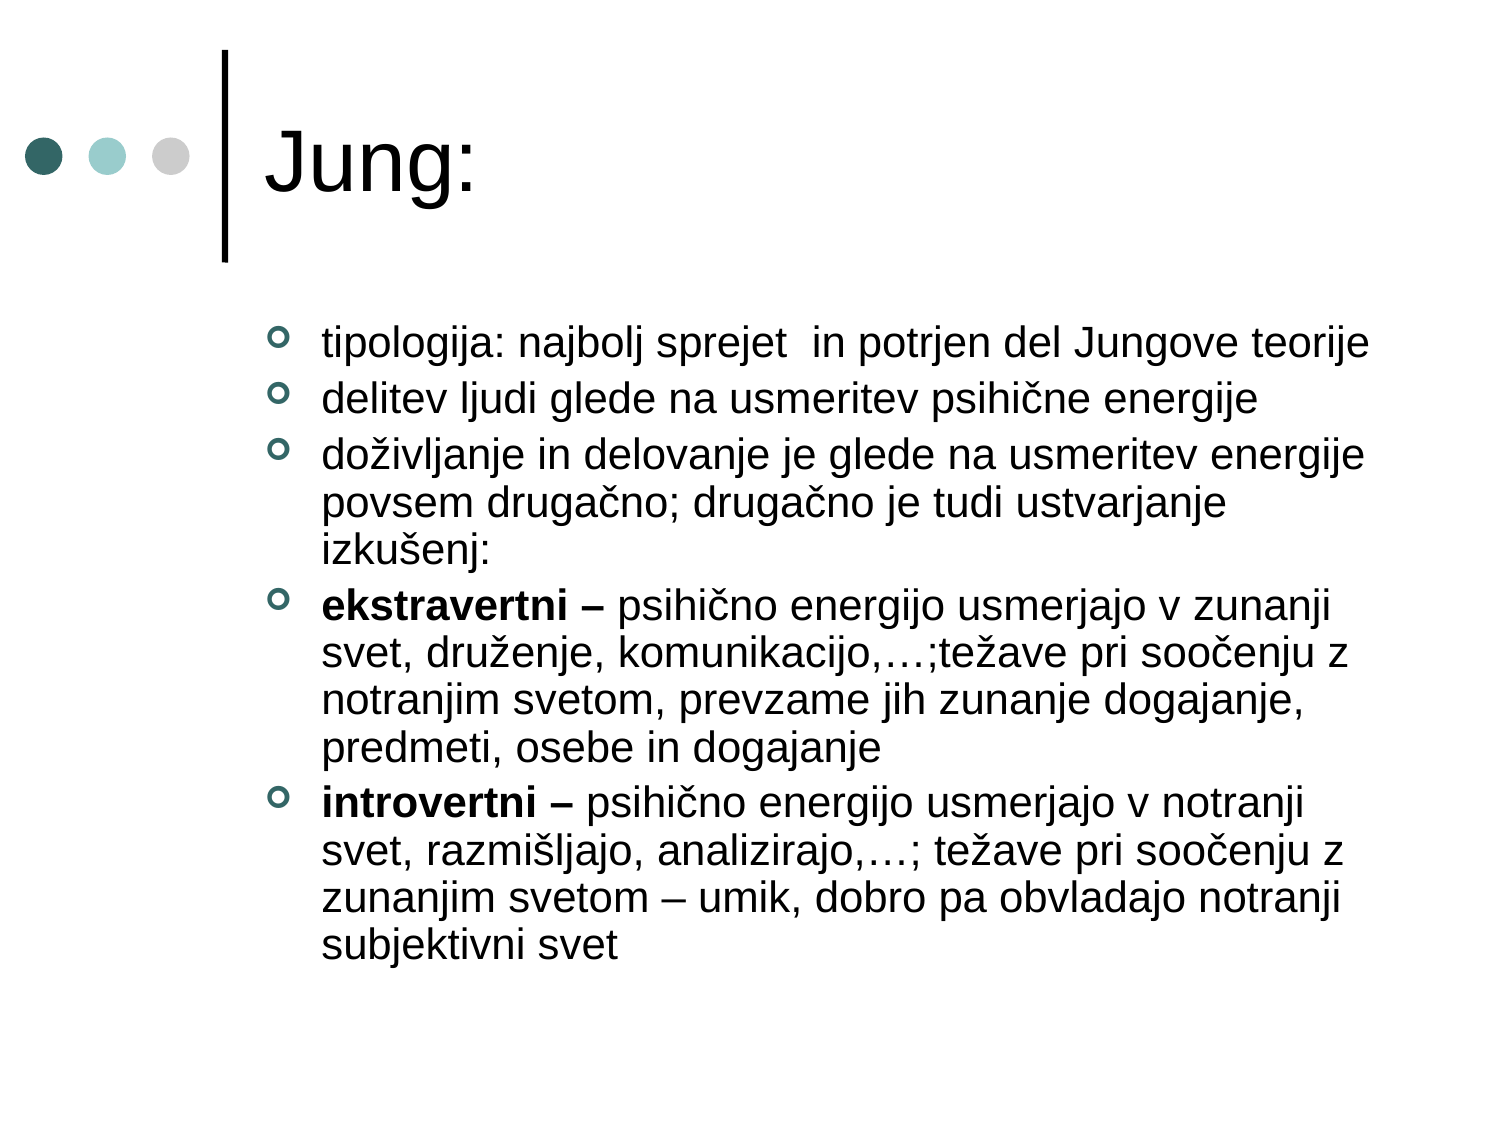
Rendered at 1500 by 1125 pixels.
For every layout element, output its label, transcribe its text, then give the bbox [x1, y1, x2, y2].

title Jung: [249, 31, 1400, 282]
list tipologija: najbolj sprejet in potrjen del Jungove teorije delitev ljudi glede na usmeritev psihične energije doživljanje in delovanje je glede na usmeritev energije povsem drugačno; drugačno je tudi ustvarjanje izkušenj: ekstravertni – psihično energijo usmerjajo v zunanji svet, druženje, komunikacijo,…;težave pri soočenju z notranjim svetom, prevzame jih zunanje dogajanje, predmeti, osebe in dogajanje introvertni – psihično energijo usmerjajo v notranji svet, razmišljajo, analizirajo,…; težave pri soočenju z zunanjim svetom – umik, dobro pa obvladajo notranji subjektivni svet [249, 312, 1400, 988]
